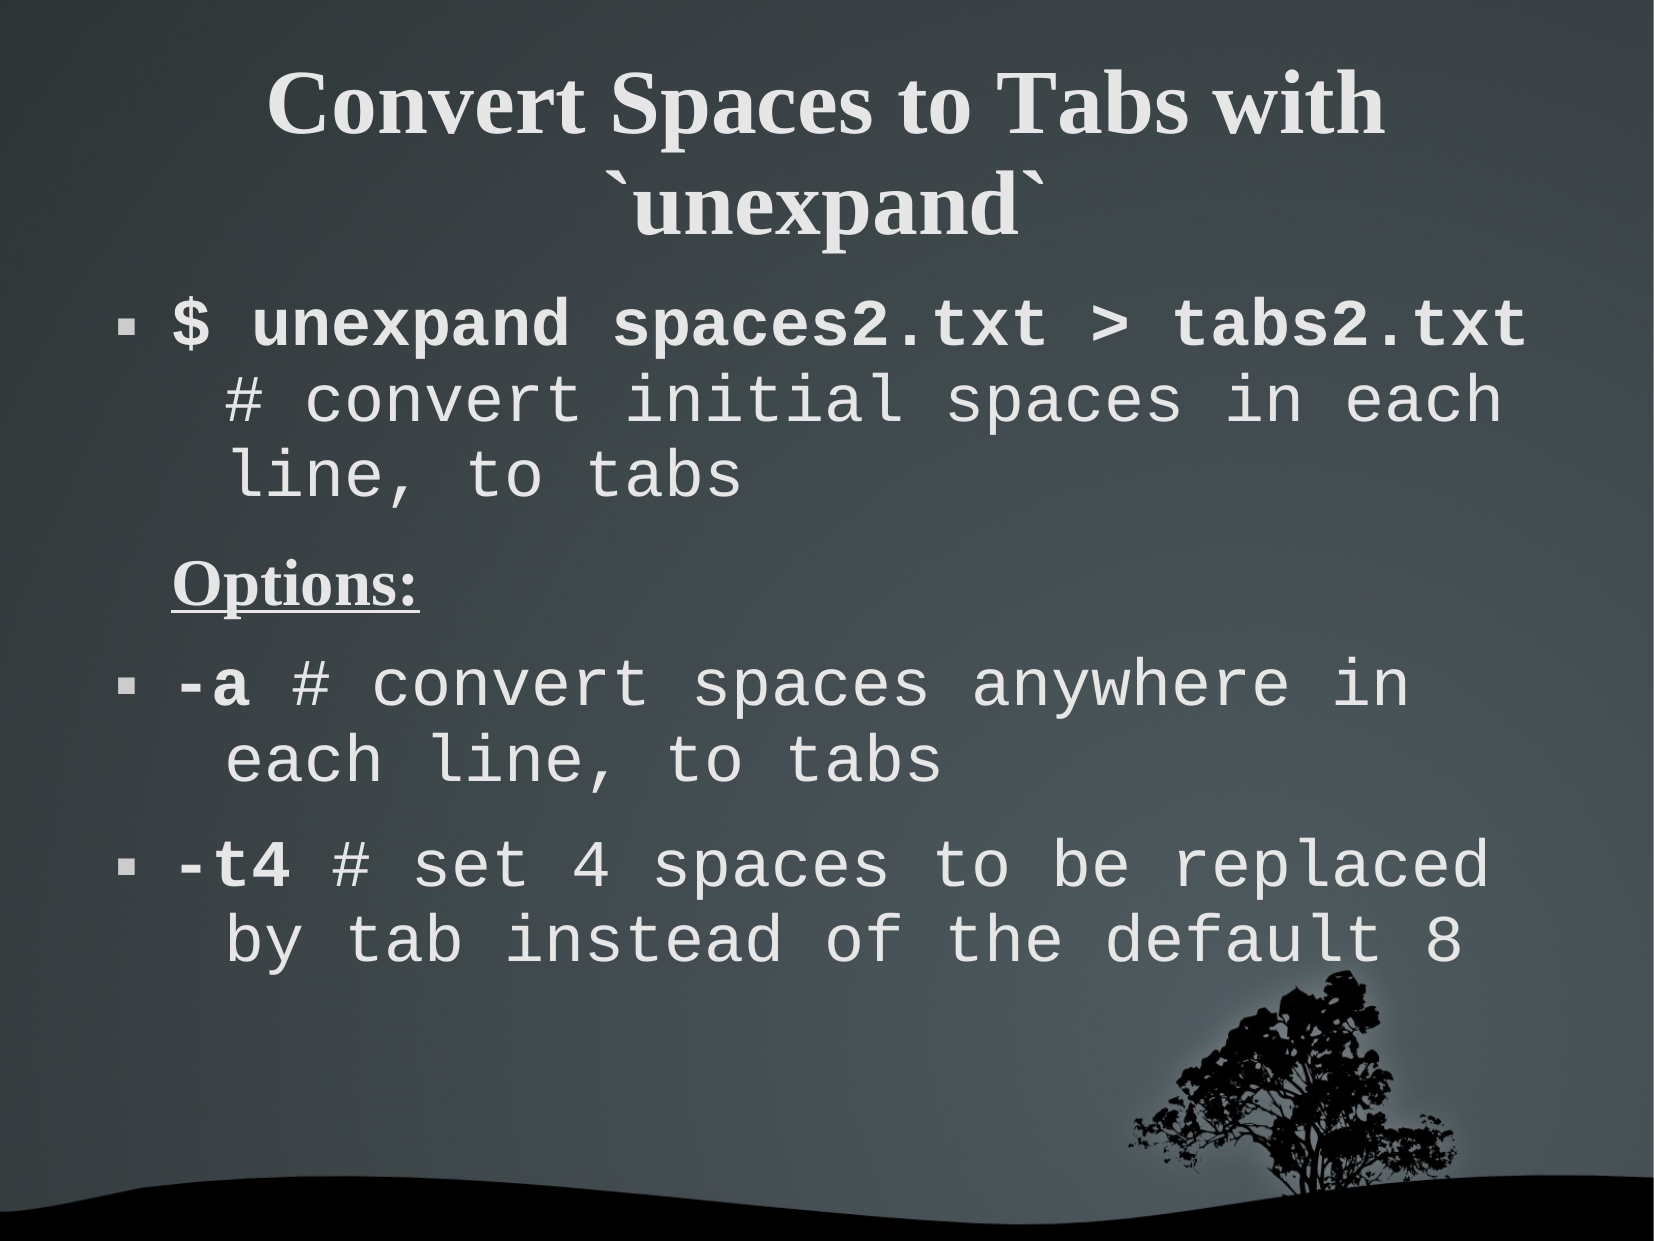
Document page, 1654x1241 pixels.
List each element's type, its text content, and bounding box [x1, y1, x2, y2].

list $ unexpand spaces2.txt > tabs2.txt # convert initial spaces in each line, to tabs Options: -a # convert spaces anywhere in each line, to tabs -t4 # set 4 spaces to be replaced by tab instead of the default 8 [82, 290, 1571, 1109]
title Convert Spaces to Tabs with `unexpand` [82, 19, 1571, 287]
picture [0, 0, 1654, 1241]
